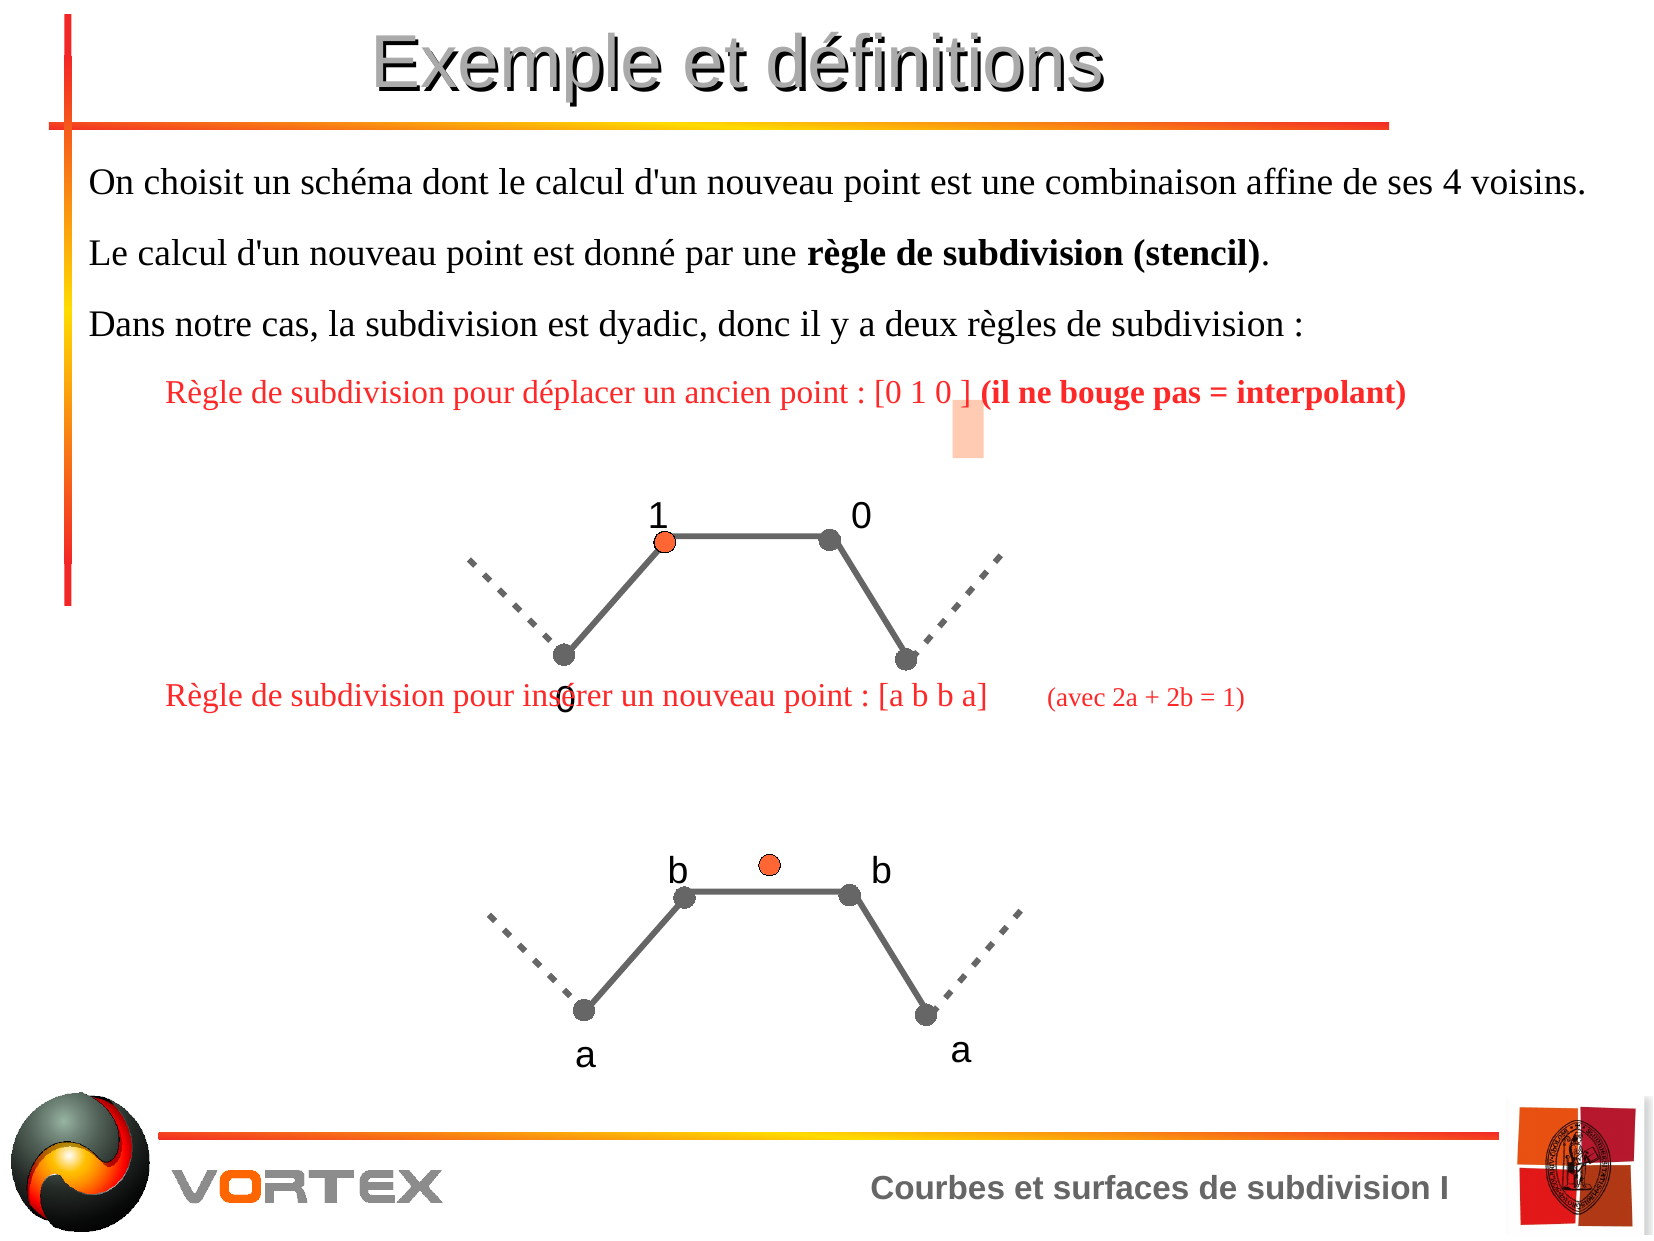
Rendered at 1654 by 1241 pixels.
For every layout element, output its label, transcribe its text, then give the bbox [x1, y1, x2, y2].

picture [11, 1092, 443, 1232]
title Exemple et définitions [82, 4, 1392, 120]
list On choisit un schéma dont le calcul d'un nouveau point est une combinaison affine de ses 4 voisins. Le calcul d'un nouveau point est donné par une règle de subdivision (stencil). Dans notre cas, la subdivision est dyadic, donc il y a deux règles de subdivision : Règle de subdivision pour déplacer un ancien point : [0 1 0 ] (il ne bouge pas = interpolant) Règle de subdivision pour insérer un nouveau point : [a b b a] (avec 2a + 2b = 1) [70, 160, 1594, 1103]
picture [1505, 1096, 1653, 1235]
